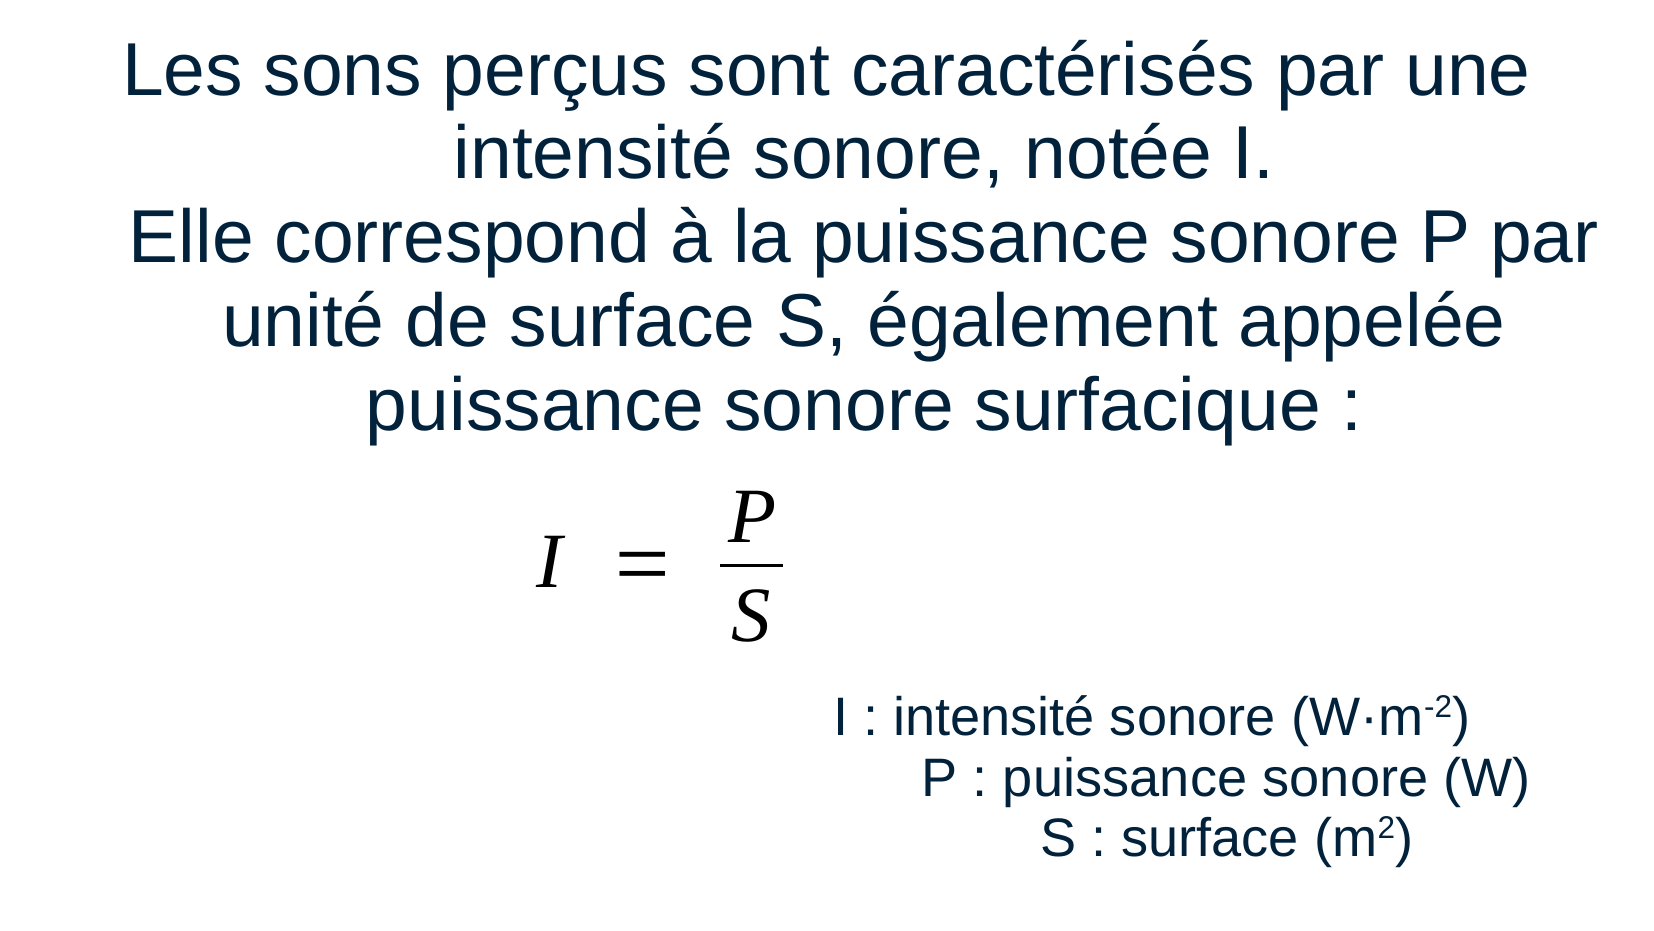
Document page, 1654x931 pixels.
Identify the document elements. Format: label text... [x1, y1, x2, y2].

text_box I : intensité sonore (W·m-2) P : puissance sonore (W) S : surface (m2) [738, 679, 1565, 886]
title Les sons perçus sont caractérisés par une intensité sonore, notée I. Elle correspond à la puissance sonore P par unité de surface S, également appelée puissance sonore surfacique : [29, 26, 1625, 447]
chart [531, 472, 827, 658]
